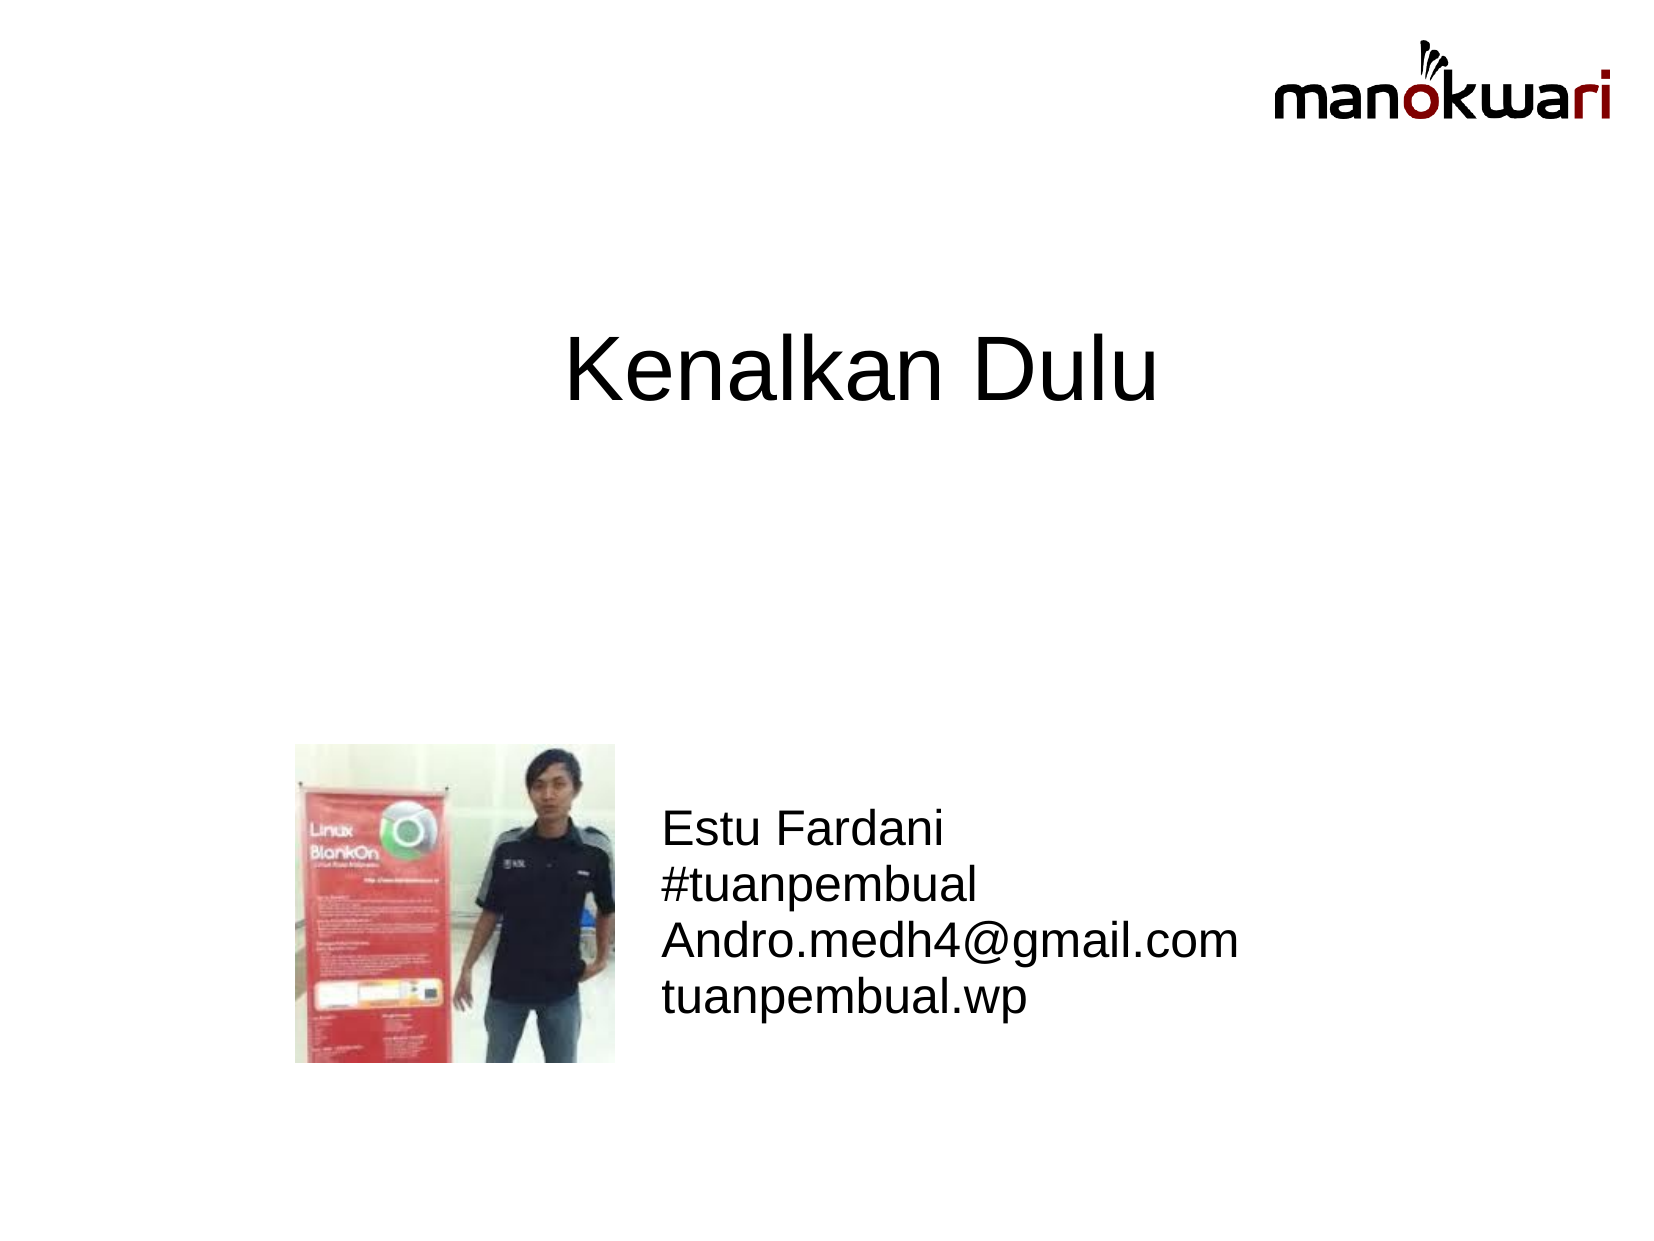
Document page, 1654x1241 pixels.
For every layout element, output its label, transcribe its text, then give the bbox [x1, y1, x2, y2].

picture [1275, 40, 1610, 119]
subtitle Estu Fardani #tuanpembual Andro.medh4@gmail.com tuanpembual.wp [661, 779, 1312, 1045]
picture [295, 744, 615, 1063]
title Kenalkan Dulu [118, 265, 1607, 473]
